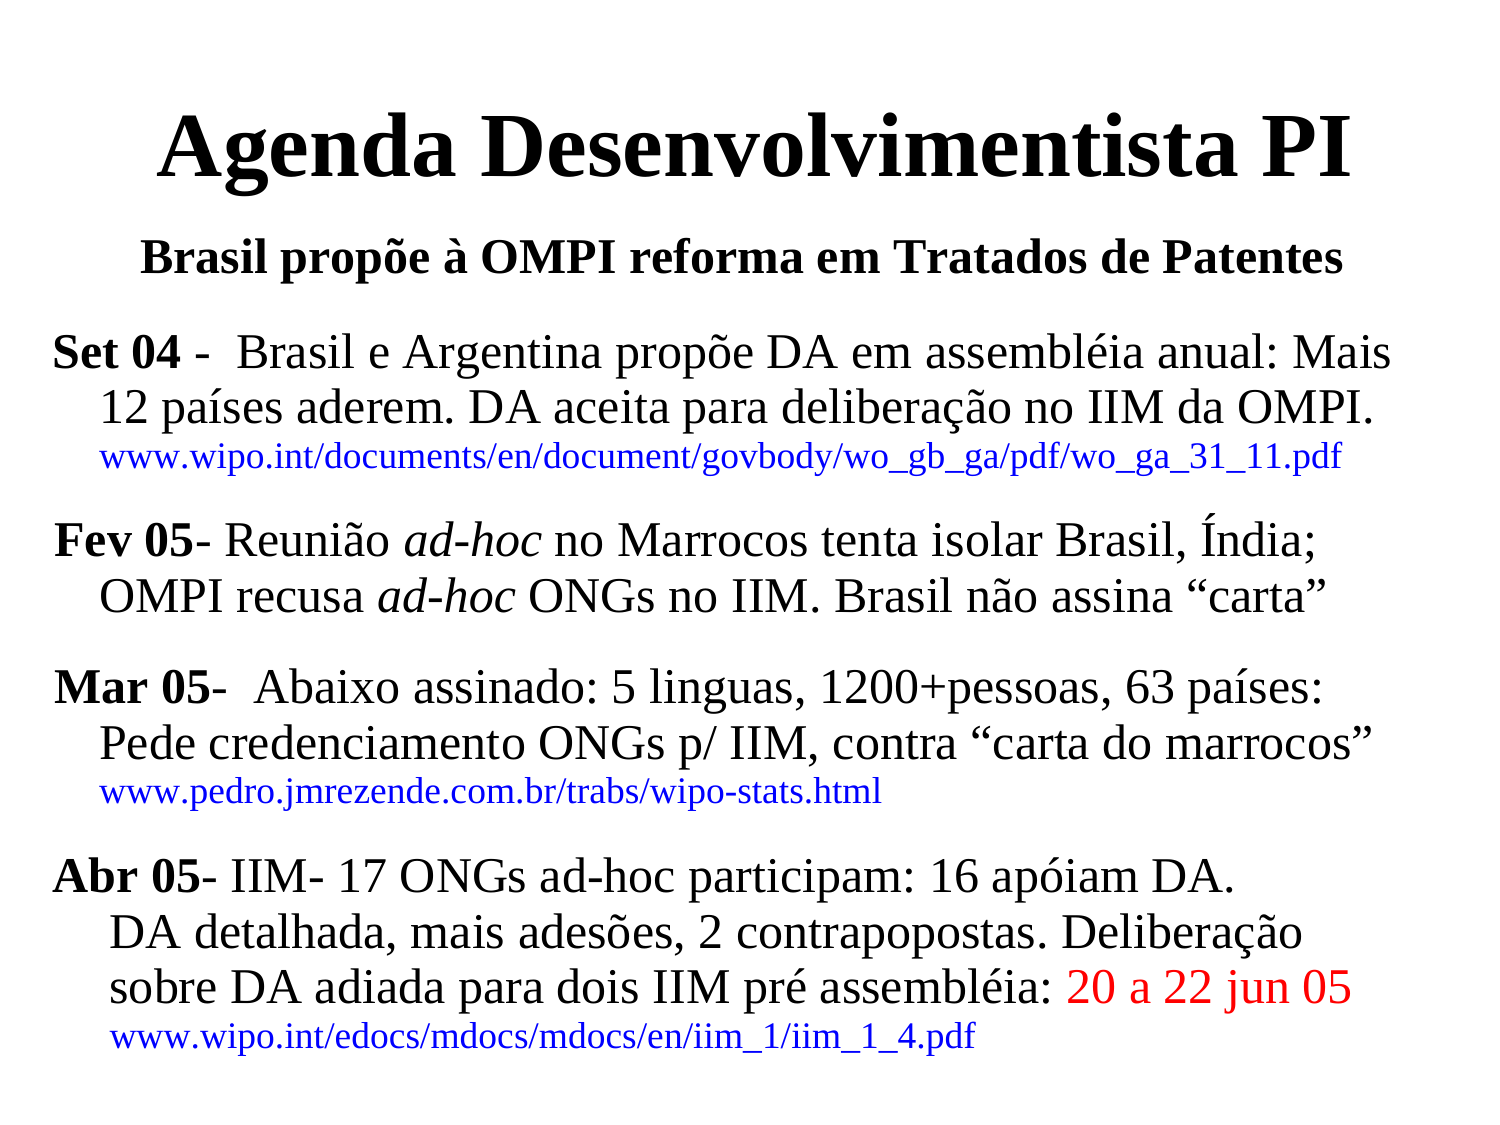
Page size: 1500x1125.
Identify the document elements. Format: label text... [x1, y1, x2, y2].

title Agenda Desenvolvimentista PI [20, 62, 1469, 223]
text_box Brasil propõe à OMPI reforma em Tratados de Patentes Set 04 - Brasil e Argentina propõe DA em assembléia anual: Mais 12 países aderem. DA aceita para deliberação no IIM da OMPI. www.wipo.int/documents/en/document/govbody/wo_gb_ga/pdf/wo_ga_31_11.pdf Fev 05- Reunião ad-hoc no Marrocos tenta isolar Brasil, Índia; OMPI recusa ad-hoc ONGs no IIM. Brasil não assina “carta” Mar 05- Abaixo assinado: 5 linguas, 1200+pessoas, 63 países: Pede credenciamento ONGs p/ IIM, contra “carta do marrocos” www.pedro.jmrezende.com.br/trabs/wipo-stats.html Abr 05- IIM- 17 ONGs ad-hoc participam: 16 apóiam DA. DA detalhada, mais adesões, 2 contrapopostas. Deliberação sobre DA adiada para dois IIM pré assembléia: 20 a 22 jun 05 www.wipo.int/edocs/mdocs/mdocs/en/iim_1/iim_1_4.pdf [51, 229, 1421, 1125]
